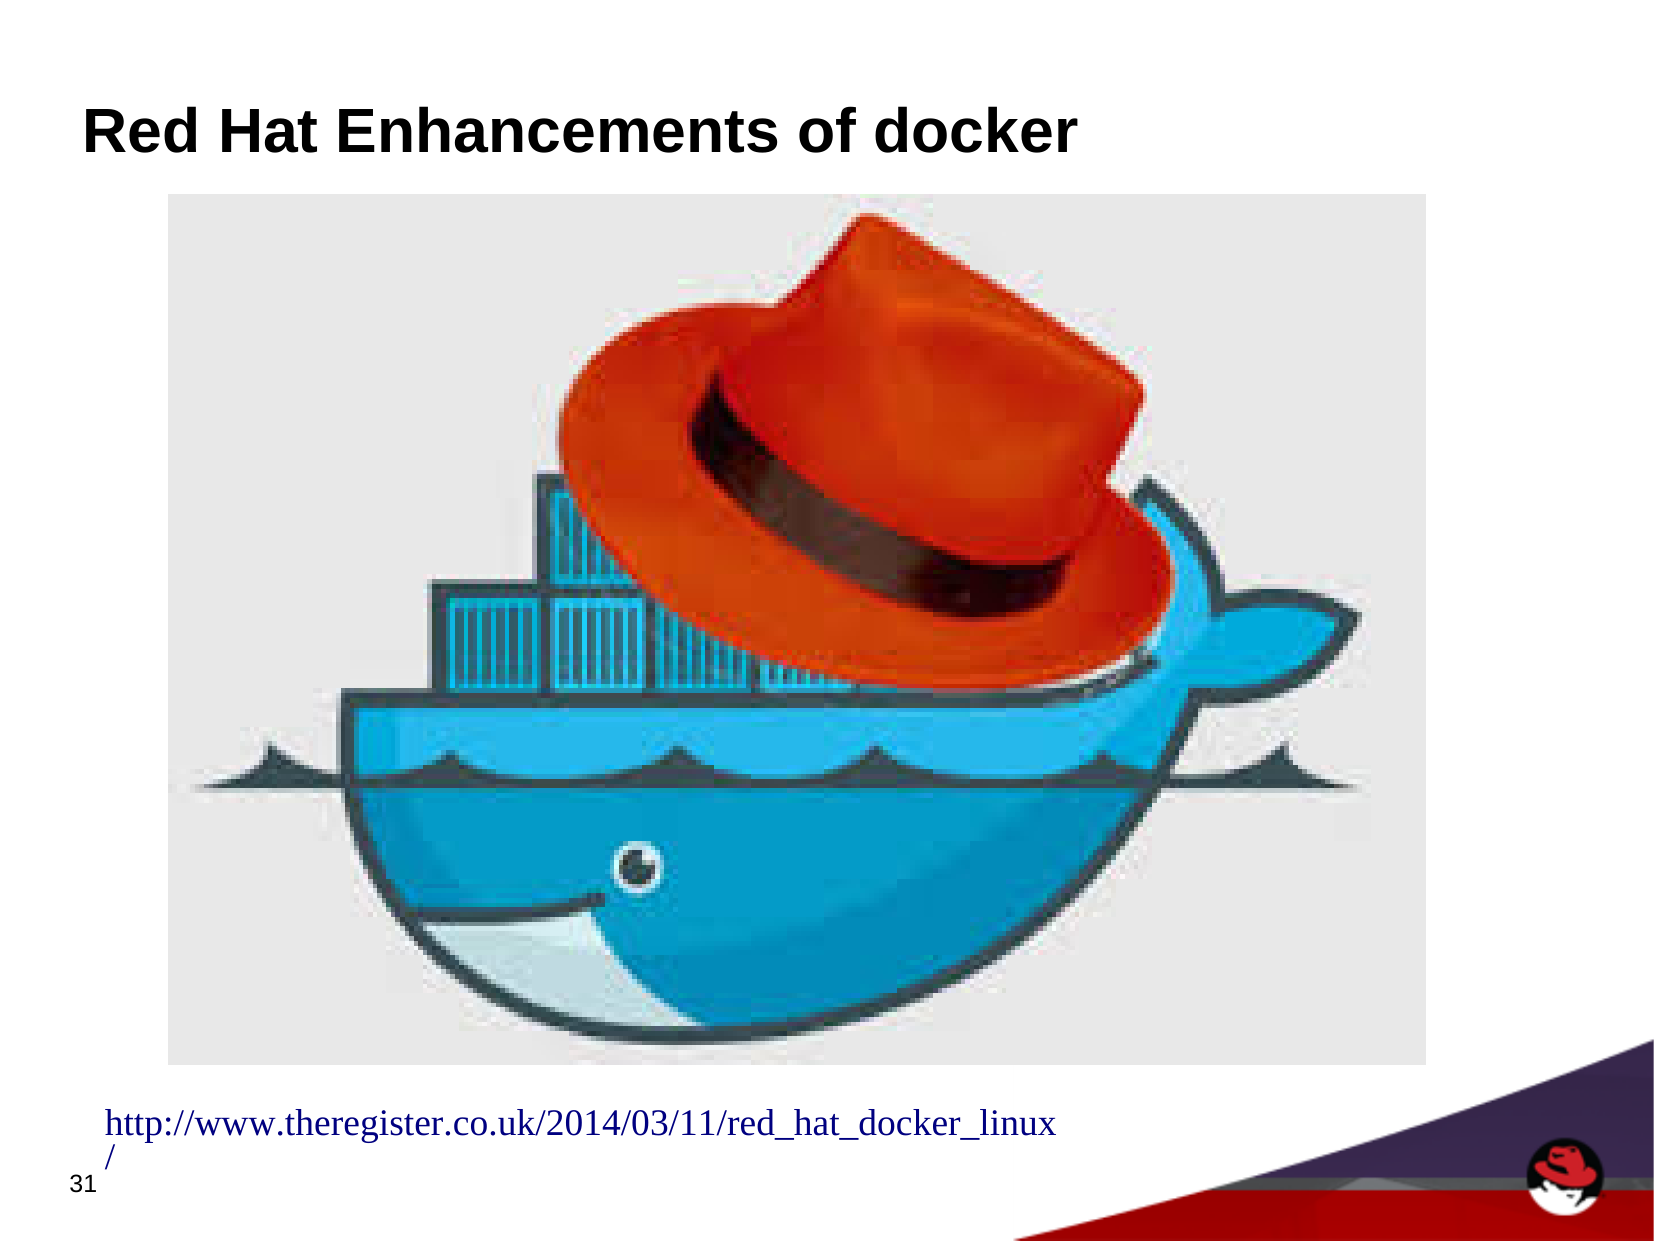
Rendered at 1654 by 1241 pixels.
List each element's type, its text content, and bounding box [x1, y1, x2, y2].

text_box http://www.theregister.co.uk/2014/03/11/red_hat_docker_linux/ [90, 1095, 1077, 1155]
title Red Hat Enhancements of docker [82, 37, 1571, 226]
picture [168, 194, 1654, 1241]
